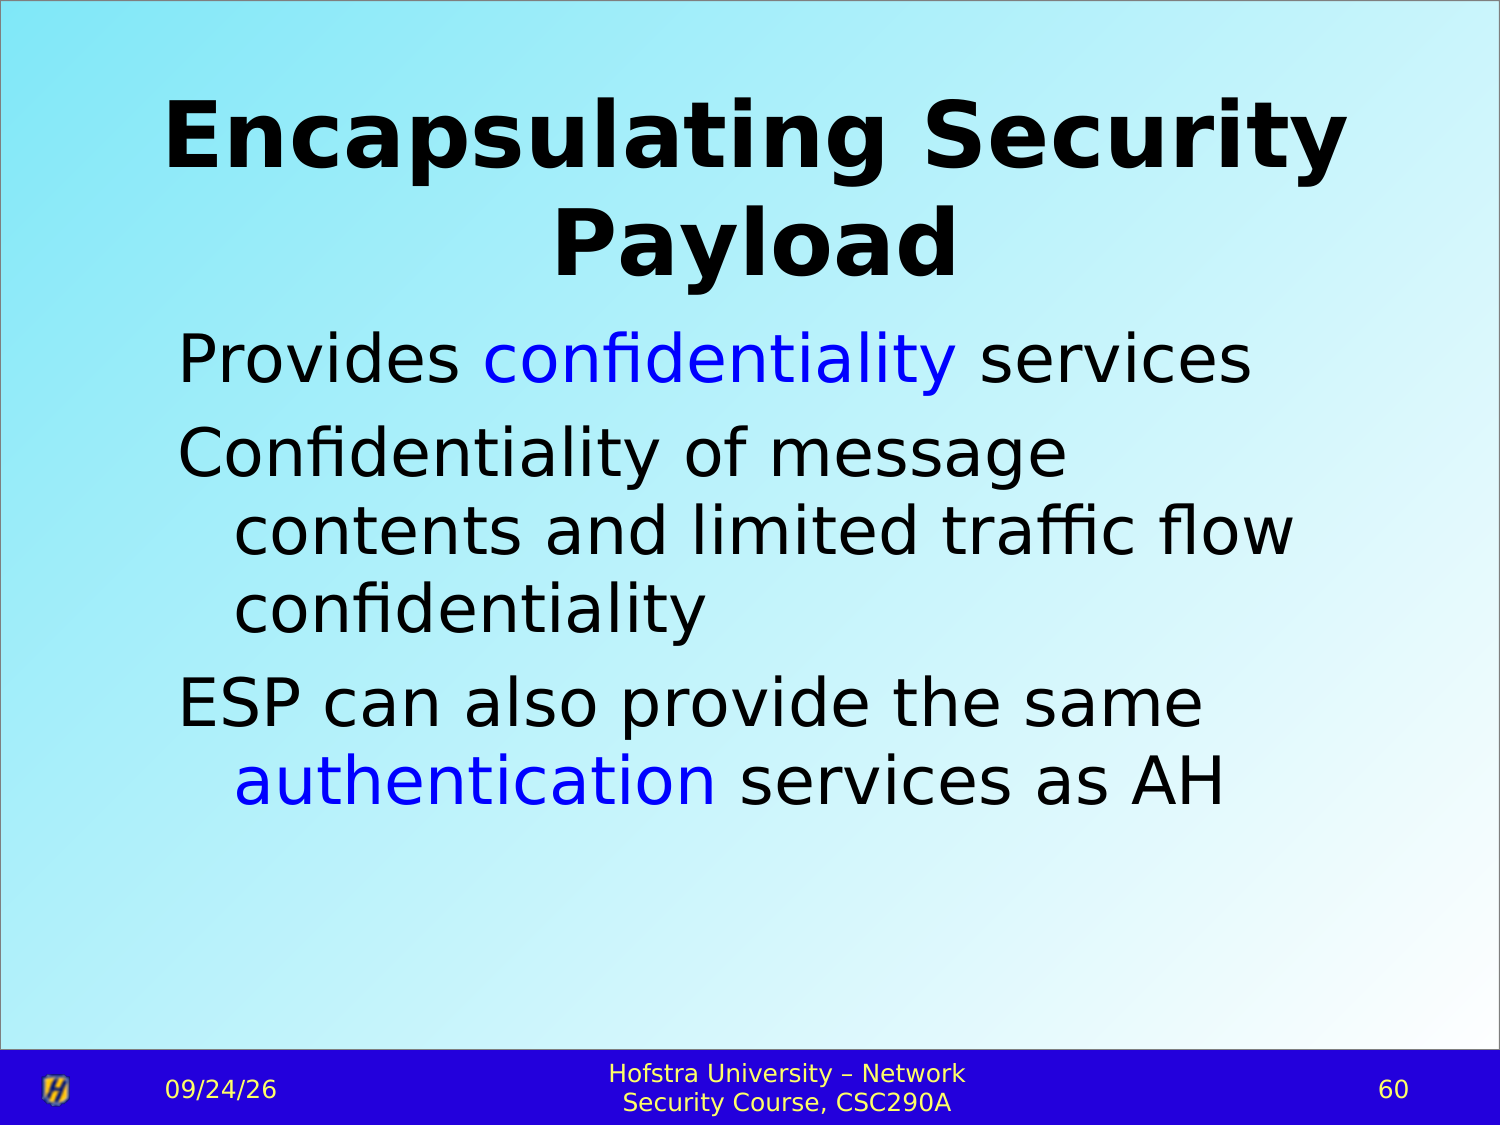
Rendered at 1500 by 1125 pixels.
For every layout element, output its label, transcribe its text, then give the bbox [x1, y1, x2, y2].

list Provides confidentiality services Confidentiality of message contents and limited traffic flow confidentiality ESP can also provide the same authentication services as AH [162, 312, 1394, 1013]
picture [37, 1072, 76, 1110]
title Encapsulating Security Payload [87, 75, 1426, 305]
